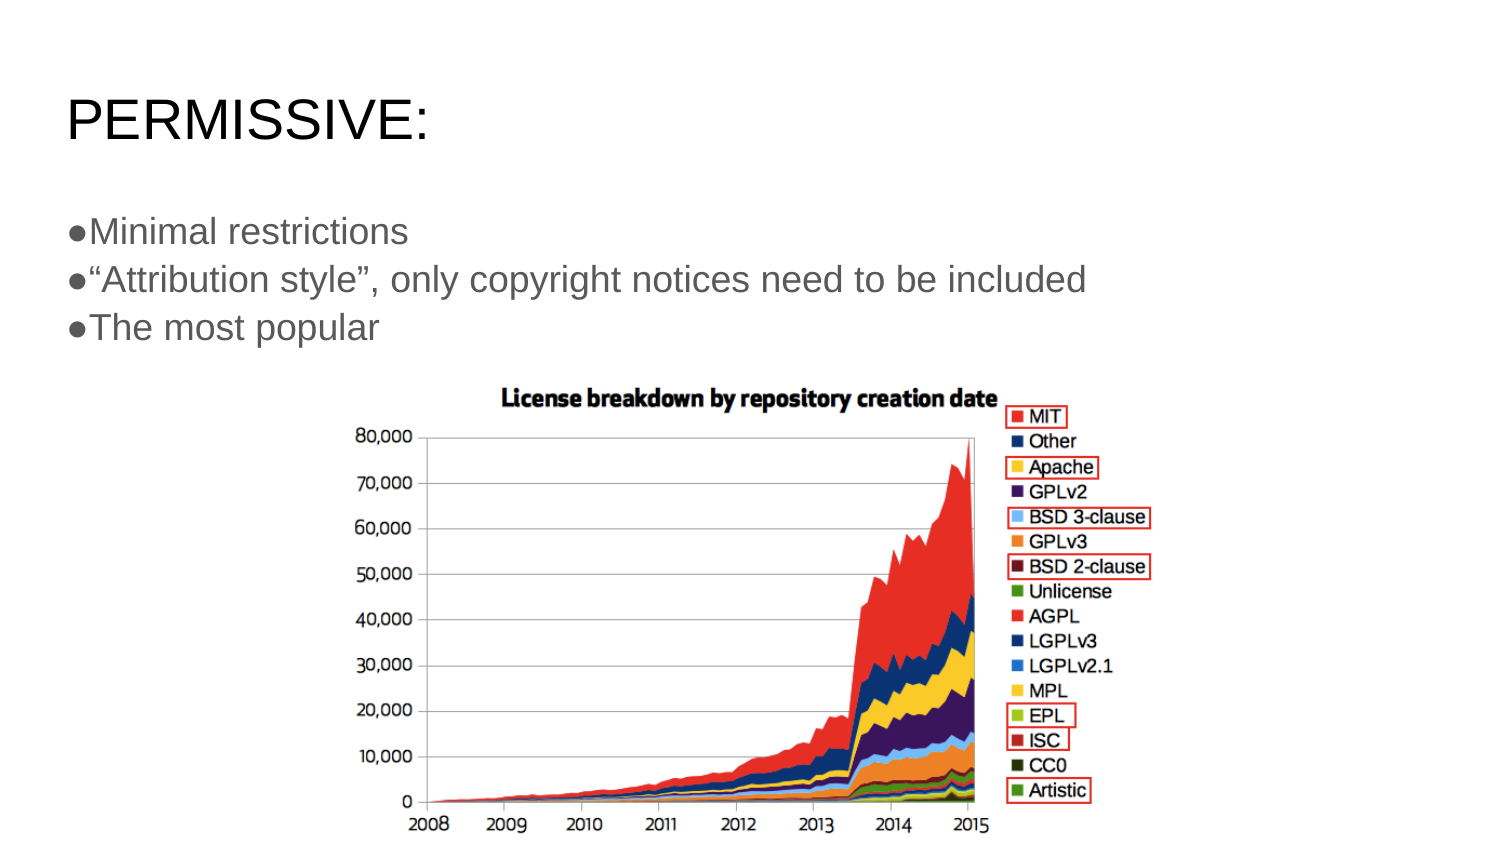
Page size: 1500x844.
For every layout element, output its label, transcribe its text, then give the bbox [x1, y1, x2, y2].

title PERMISSIVE: [51, 72, 1449, 167]
picture [338, 363, 1162, 844]
list Minimal restrictions “Attribution style”, only copyright notices need to be included The most popular [51, 189, 1449, 750]
